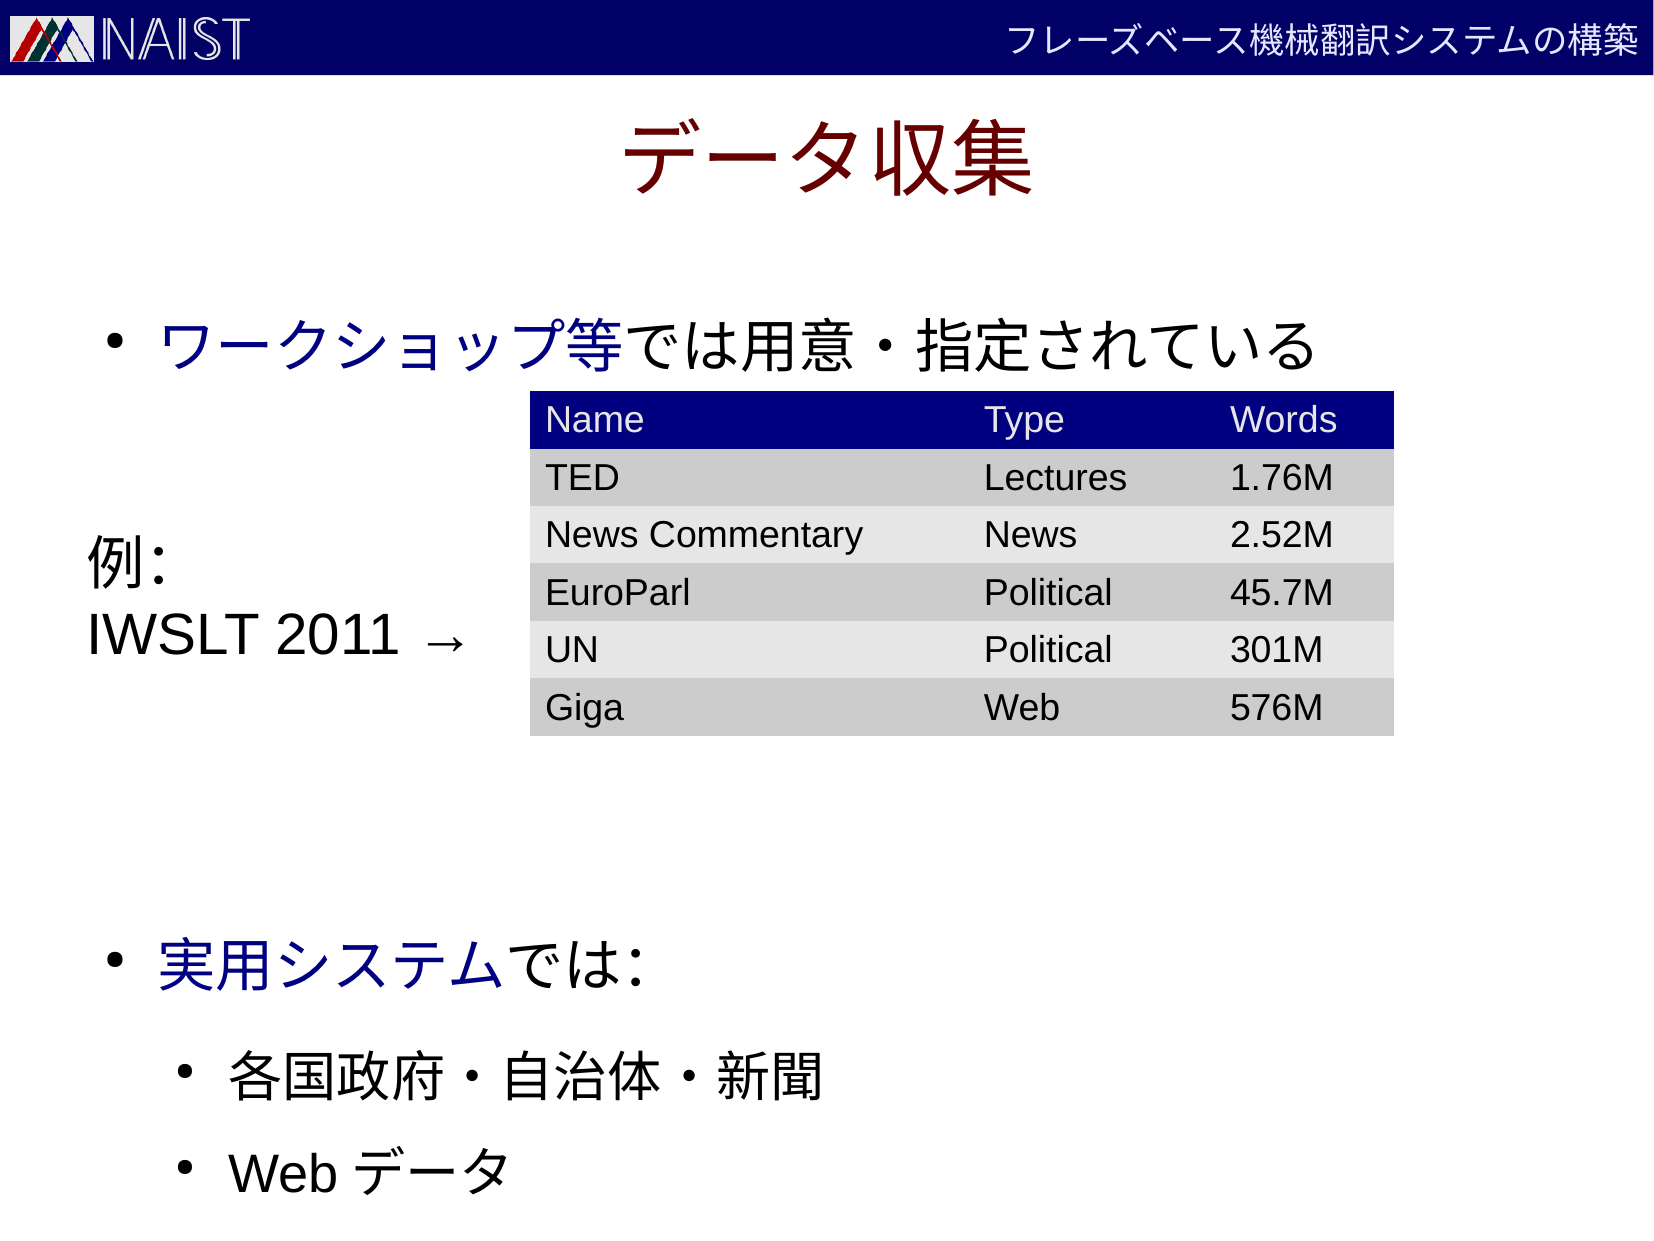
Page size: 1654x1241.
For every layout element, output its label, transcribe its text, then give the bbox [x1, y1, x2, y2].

table_header Type [969, 391, 1215, 449]
table_cell 1.76M [1215, 449, 1394, 506]
table_cell Giga [530, 678, 969, 736]
table_cell 576M [1215, 678, 1394, 736]
table_cell Lectures [969, 449, 1215, 506]
title データ収集 [82, 49, 1571, 257]
table_cell EuroParl [530, 563, 969, 621]
text_box 例： IWSLT 2011 → [71, 510, 491, 659]
table_header Name [530, 391, 969, 449]
table_header Words [1215, 391, 1394, 449]
table_cell 2.52M [1215, 506, 1394, 563]
table_cell Political [969, 621, 1215, 678]
table_cell News [969, 506, 1215, 563]
table_cell 45.7M [1215, 563, 1394, 621]
table_cell TED [530, 449, 969, 506]
table_cell Web [969, 678, 1215, 736]
picture [102, 17, 251, 49]
table_cell News Commentary [530, 506, 969, 563]
table_cell 301M [1215, 621, 1394, 678]
list ワークショップ等では用意・指定されている 実用システムでは： 各国政府・自治体・新聞 Webデータ 複数のデータ源の組み合わせ [86, 300, 1576, 1104]
table_cell UN [530, 621, 969, 678]
table_cell Political [969, 563, 1215, 621]
picture [10, 16, 94, 62]
